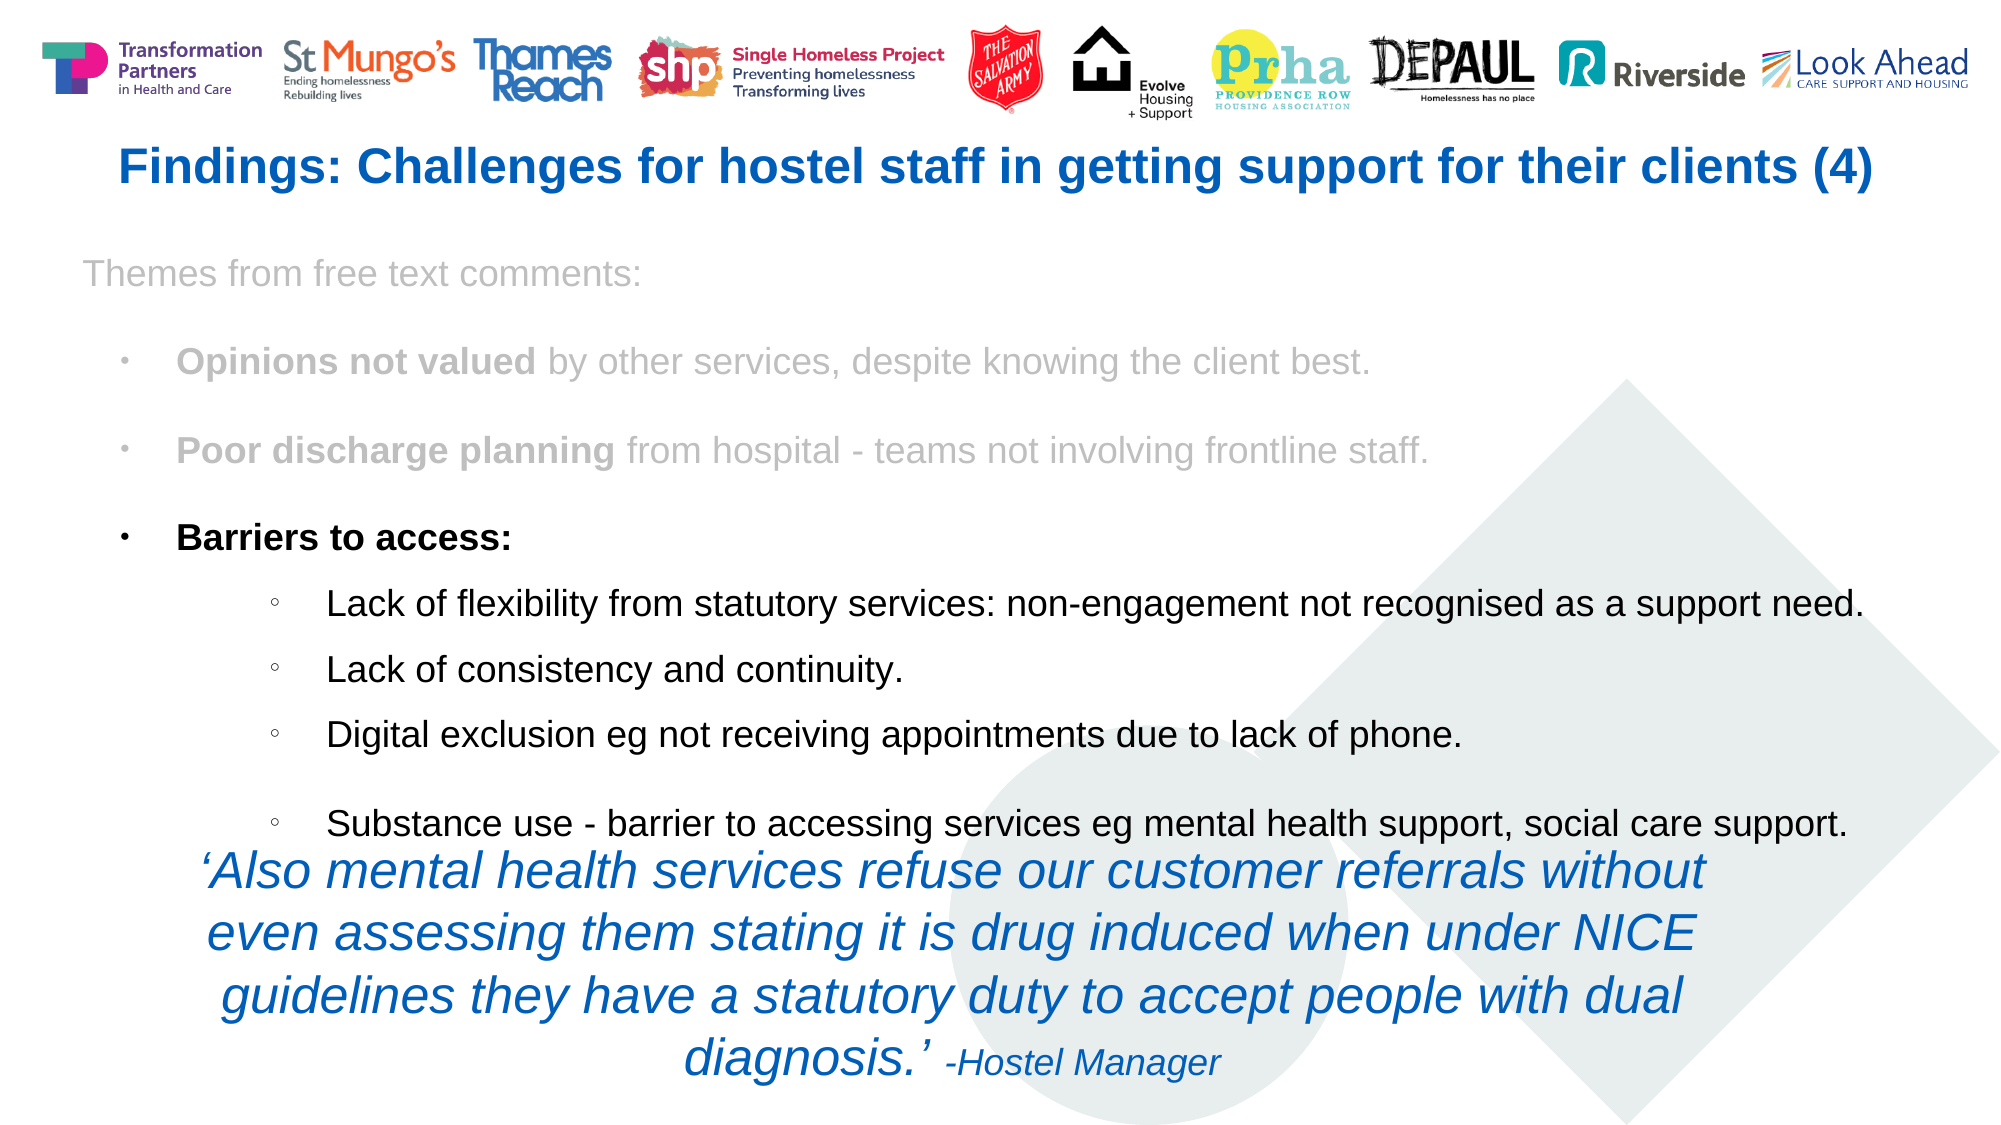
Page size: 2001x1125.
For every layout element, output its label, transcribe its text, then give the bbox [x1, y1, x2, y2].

picture [467, 32, 624, 110]
picture [1550, 36, 1976, 104]
picture [965, 21, 1046, 121]
text_box ‘Also mental health services refuse our customer referrals without even assessing them stating it is drug induced when under NICE guidelines they have a statutory duty to accept people with dual diagnosis.’ -Hostel Manager [93, 820, 1812, 1104]
picture [1065, 21, 1195, 121]
picture [1202, 25, 1356, 117]
title Findings: Challenges for hostel staff in getting support for their clients (4) [103, 126, 1901, 211]
picture [630, 31, 953, 112]
text_box Barriers to access: Lack of flexibility from statutory services: non-engagement not recognised as a support need. Lack of consistency and continuity. Digital exclusion eg not receiving appointments due to lack of phone. Substance use - barrier to accessing services eg mental health support, social care support. [67, 475, 1933, 972]
text_box Themes from free text comments: Opinions not valued by other services, despite knowing the client best. Poor discharge planning from hospital - teams not involving frontline staff. [67, 211, 1933, 475]
picture [275, 32, 461, 110]
picture [1363, 32, 1543, 110]
